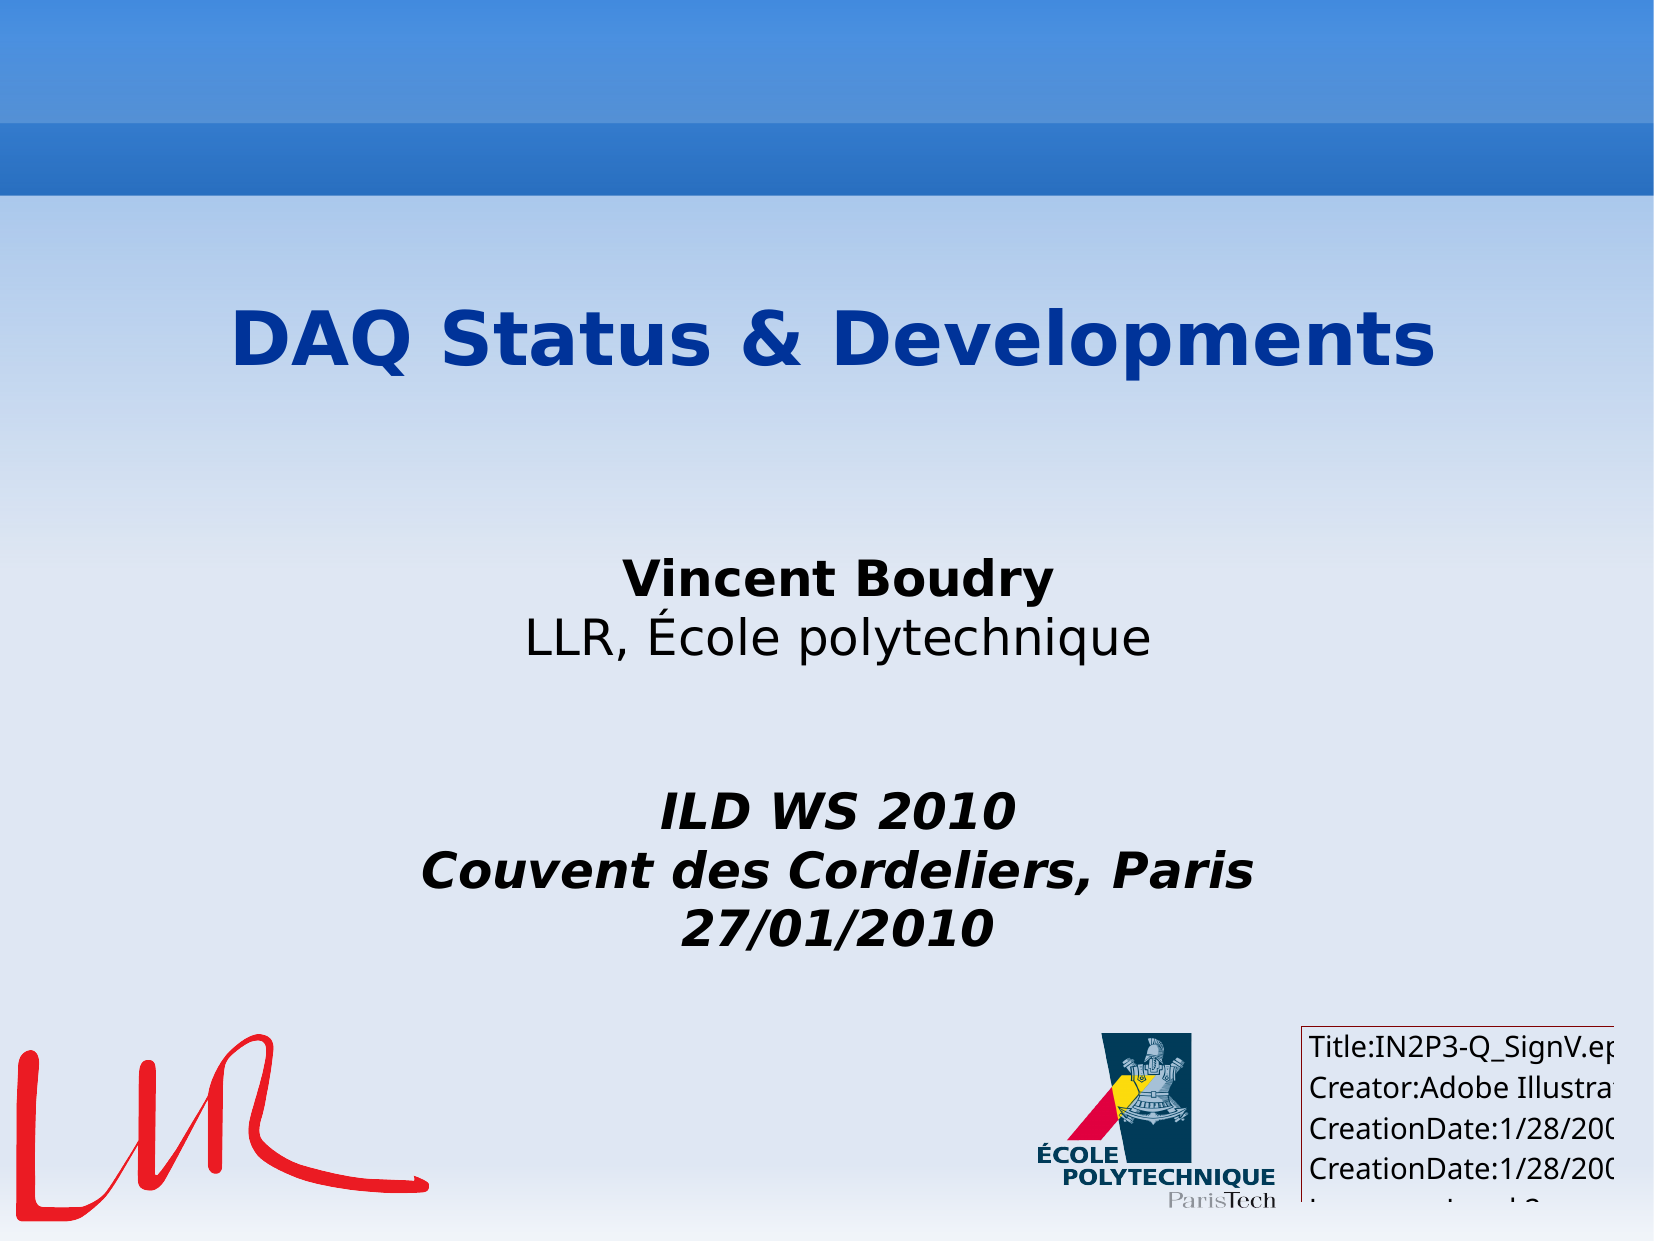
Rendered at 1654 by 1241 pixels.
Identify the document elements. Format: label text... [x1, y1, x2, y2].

picture [0, 0, 1654, 1241]
subtitle Vincent Boudry LLR, École polytechnique ILD WS 2010 Couvent des Cordeliers, Paris 27/01/2010 [59, 504, 1595, 1004]
title DAQ Status & Developments [21, 236, 1646, 444]
